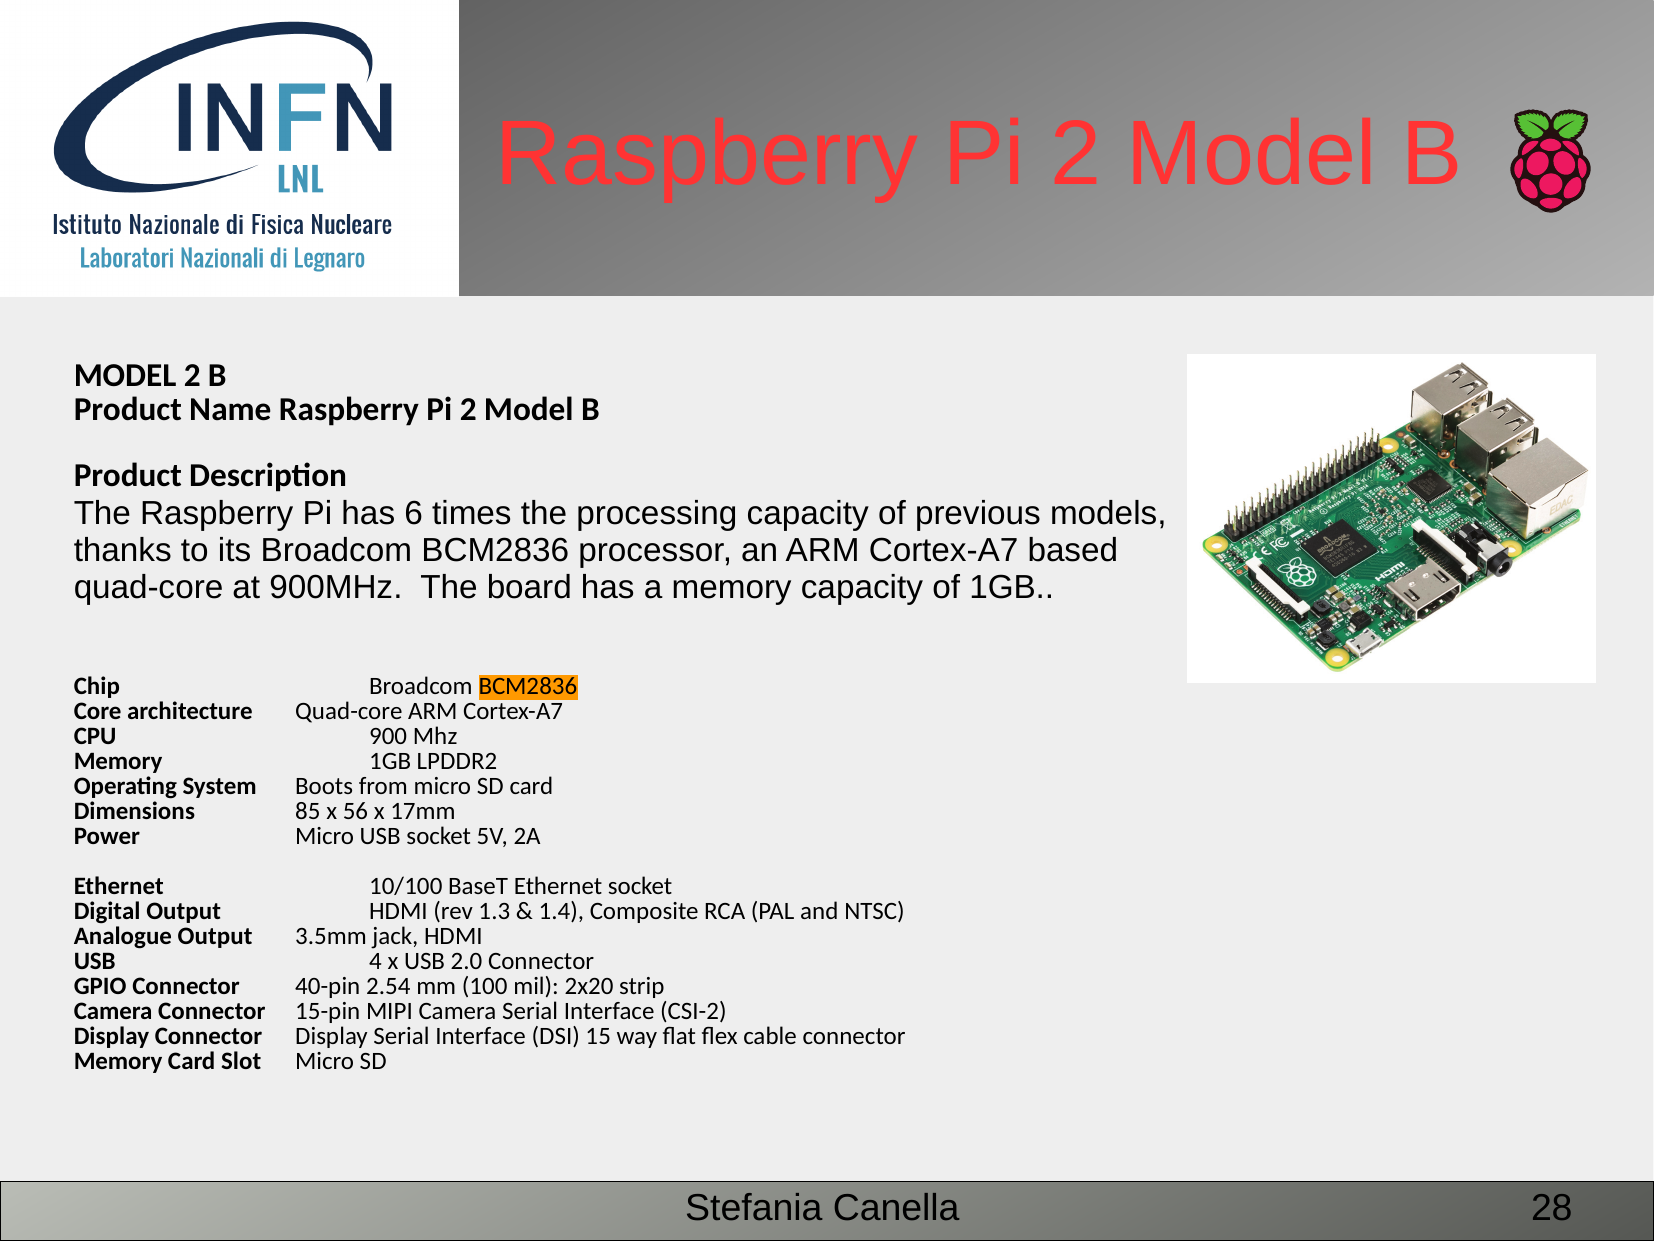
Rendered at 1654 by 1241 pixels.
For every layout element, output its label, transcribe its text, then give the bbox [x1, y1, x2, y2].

text_box [984, 1181, 1516, 1241]
text_box MODEL 2 B Product Name Raspberry Pi 2 Model B Product Description The Raspberry Pi has 6 times the processing capacity of previous models, thanks to its Broadcom BCM2836 processor, an ARM Cortex-A7 based quad-core at 900MHz. The board has a memory capacity of 1GB.. [59, 354, 1187, 650]
text_box 34 [1516, 1178, 1654, 1241]
text_box [459, 0, 1654, 296]
picture [1187, 354, 1596, 684]
text_box Stefania Canella [670, 1178, 984, 1241]
text_box [0, 1181, 670, 1241]
title Raspberry Pi 2 Model B [459, 49, 1571, 257]
text_box Chip Broadcom BCM2836 Core architecture Quad-core ARM Cortex-A7 CPU 900 Mhz Memory 1GB LPDDR2 Operating System Boots from micro SD card Dimensions 85 x 56 x 17mm Power Micro USB socket 5V, 2A Ethernet 10/100 BaseT Ethernet socket Digital Output HDMI (rev 1.3 & 1.4), Composite RCA (PAL and NTSC) Analogue Output 3.5mm jack, HDMI USB 4 x USB 2.0 Connector GPIO Connector 40-pin 2.54 mm (100 mil): 2x20 strip Camera Connector 15-pin MIPI Camera Serial Interface (CSI-2) Display Connector Display Serial Interface (DSI) 15 way flat flex cable connector Memory Card Slot Micro SD [59, 668, 1477, 1152]
picture [0, 0, 459, 297]
